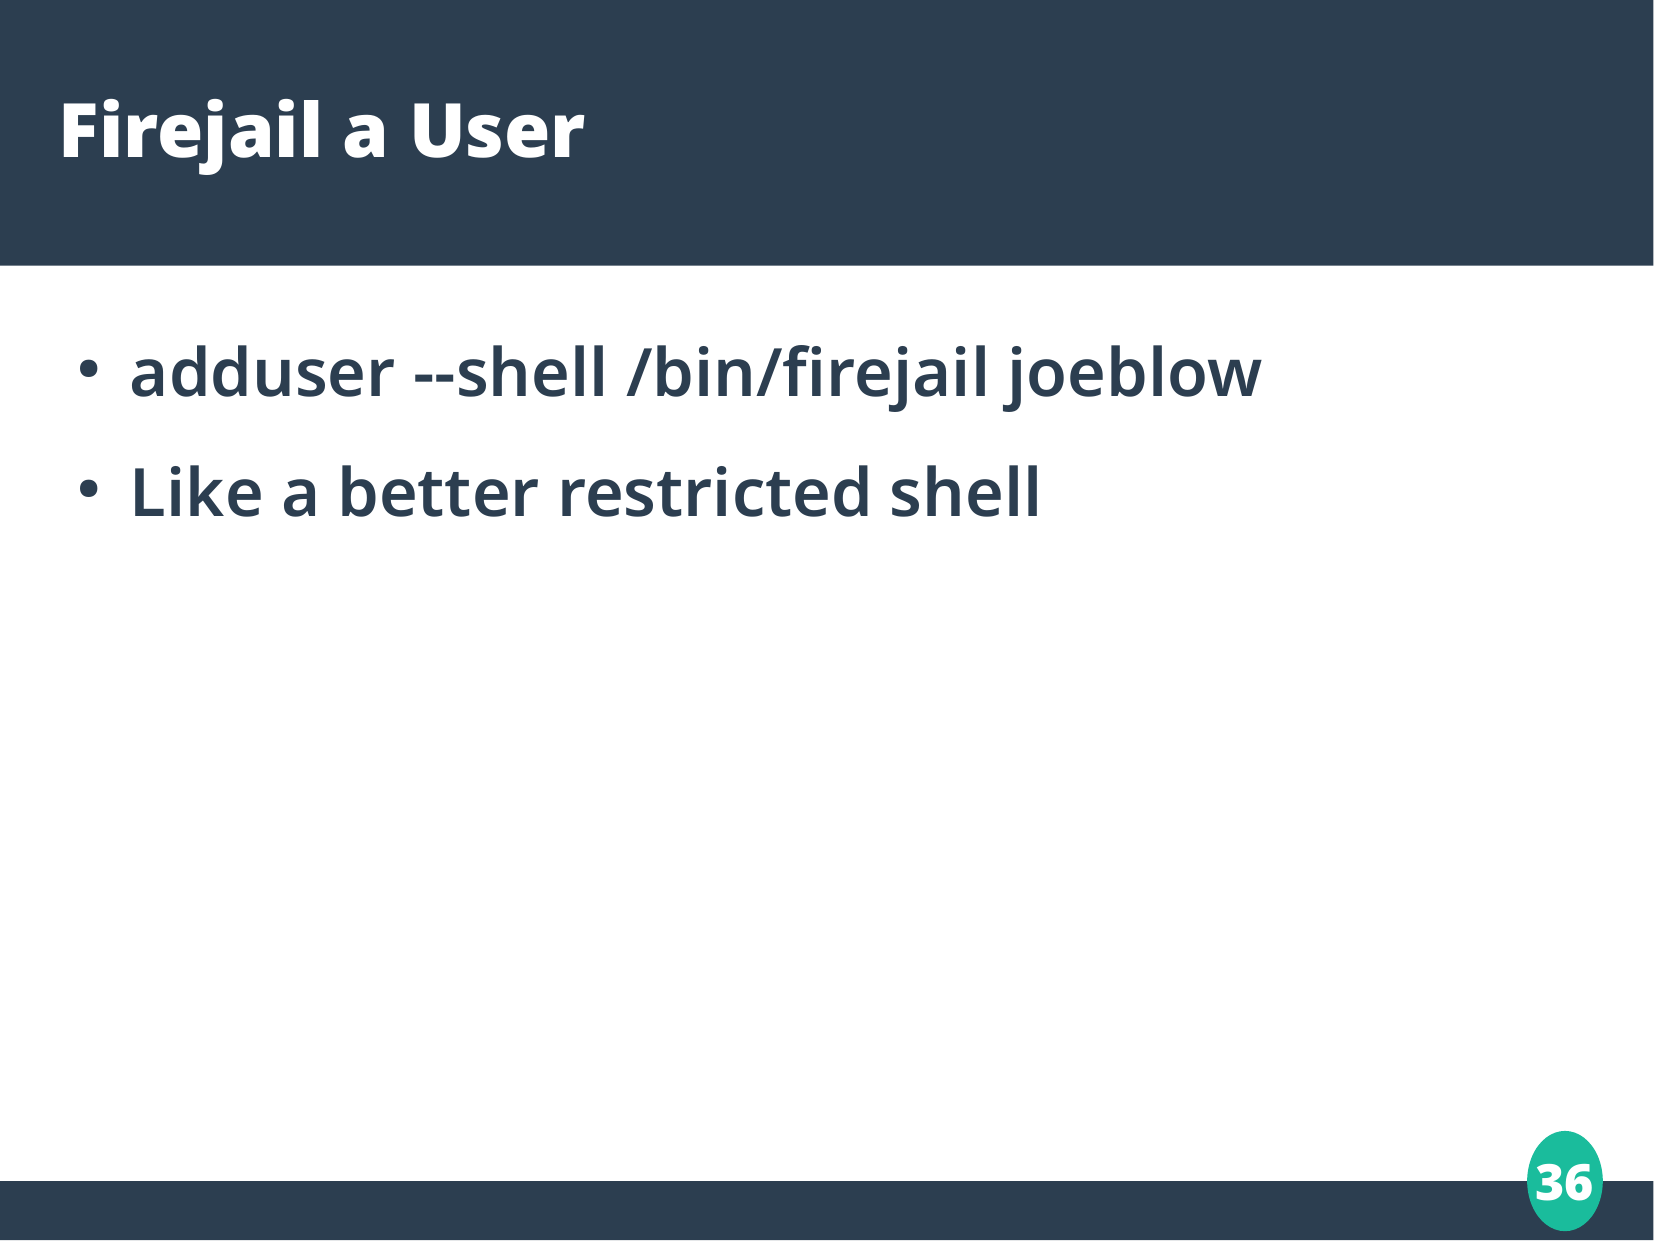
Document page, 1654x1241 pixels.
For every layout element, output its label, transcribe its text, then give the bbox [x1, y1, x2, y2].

text_box [59, 324, 1595, 1152]
title Firejail a User [59, 49, 1595, 207]
